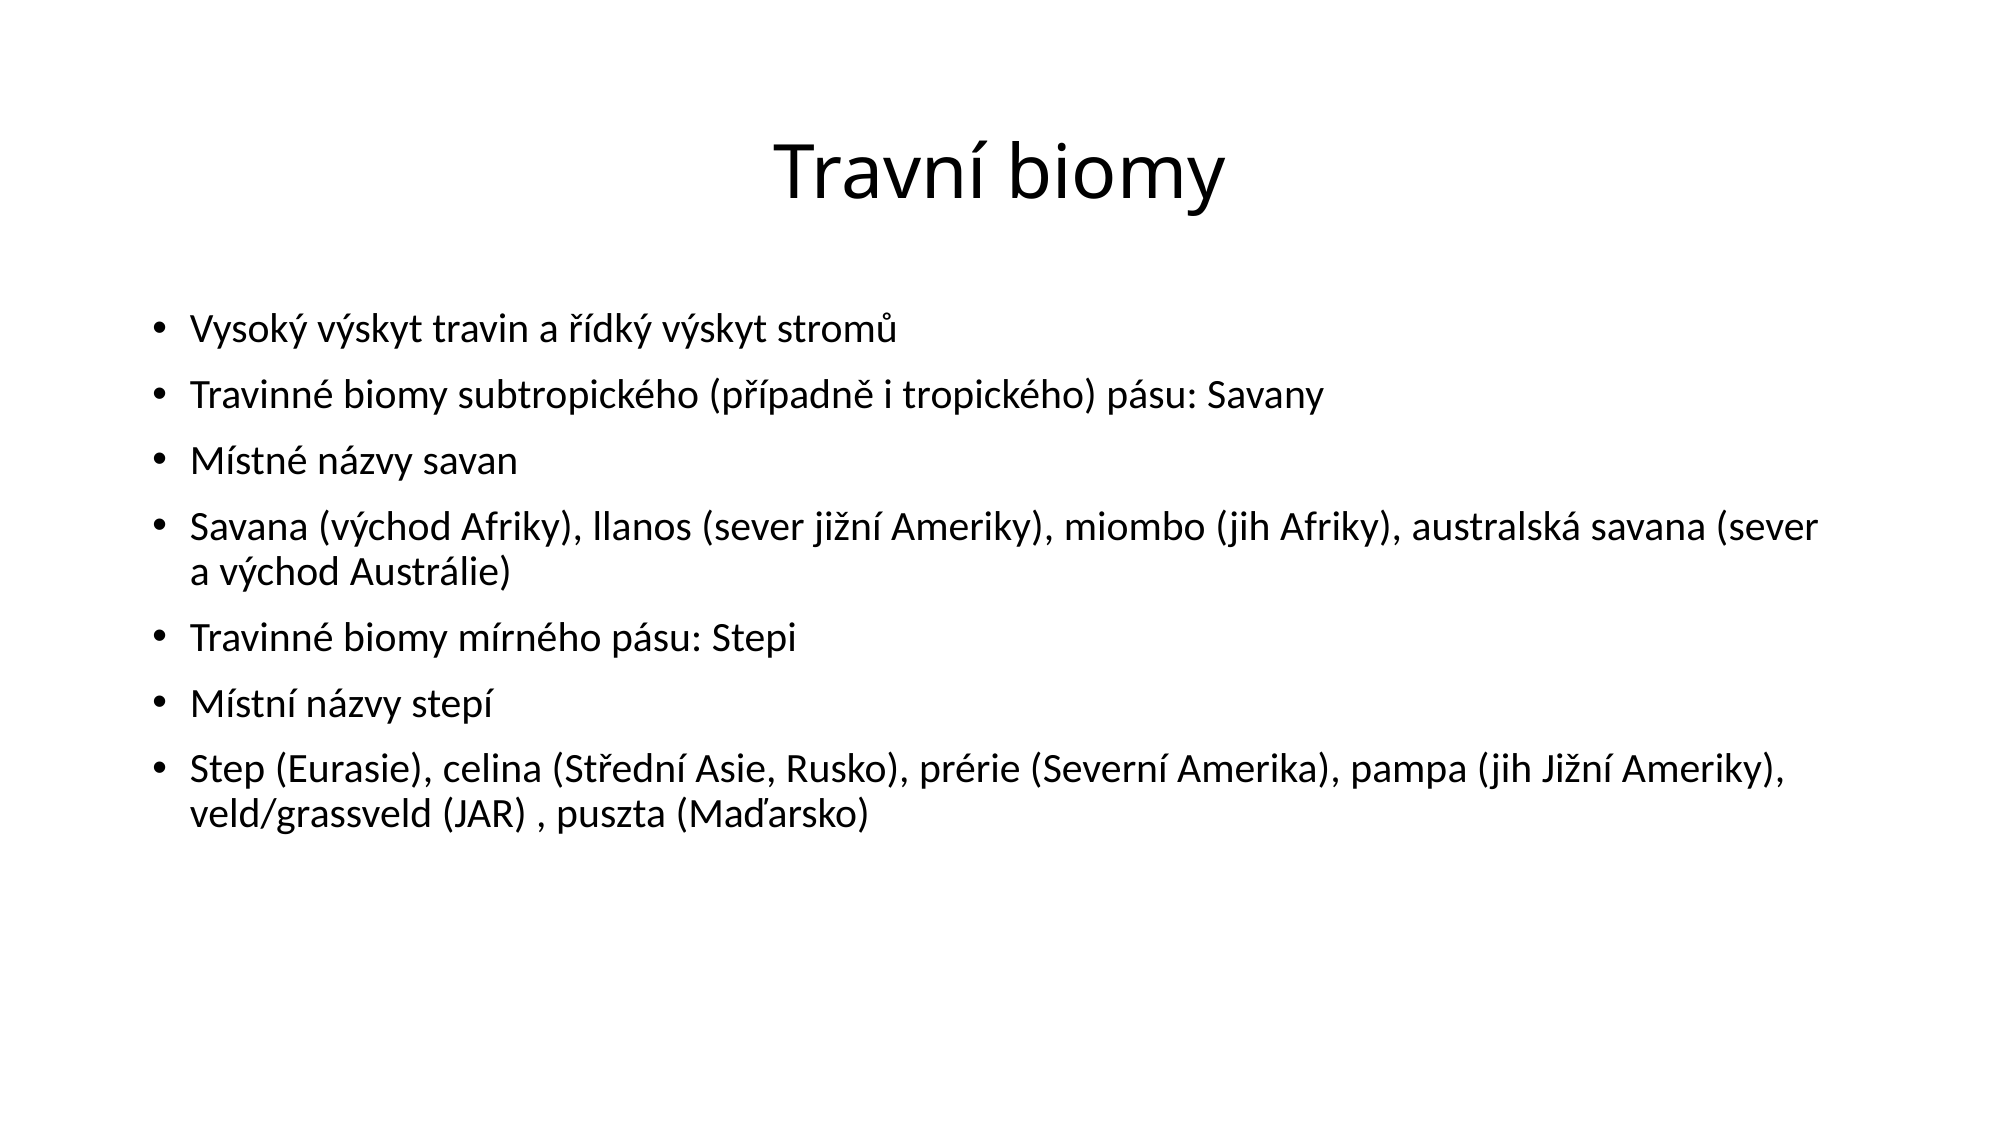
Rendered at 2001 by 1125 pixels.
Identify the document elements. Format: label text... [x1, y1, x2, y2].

title Travní biomy [137, 59, 1863, 278]
list Vysoký výskyt travin a řídký výskyt stromů Travinné biomy subtropického (případně i tropického) pásu: Savany Místné názvy savan Savana (východ Afriky), llanos (sever jižní Ameriky), miombo (jih Afriky), australská savana (sever a východ Austrálie) Travinné biomy mírného pásu: Stepi Místní názvy stepí Step (Eurasie), celina (Střední Asie, Rusko), prérie (Severní Amerika), pampa (jih Jižní Ameriky), veld/grassveld (JAR) , puszta (Maďarsko) [137, 299, 1863, 1014]
